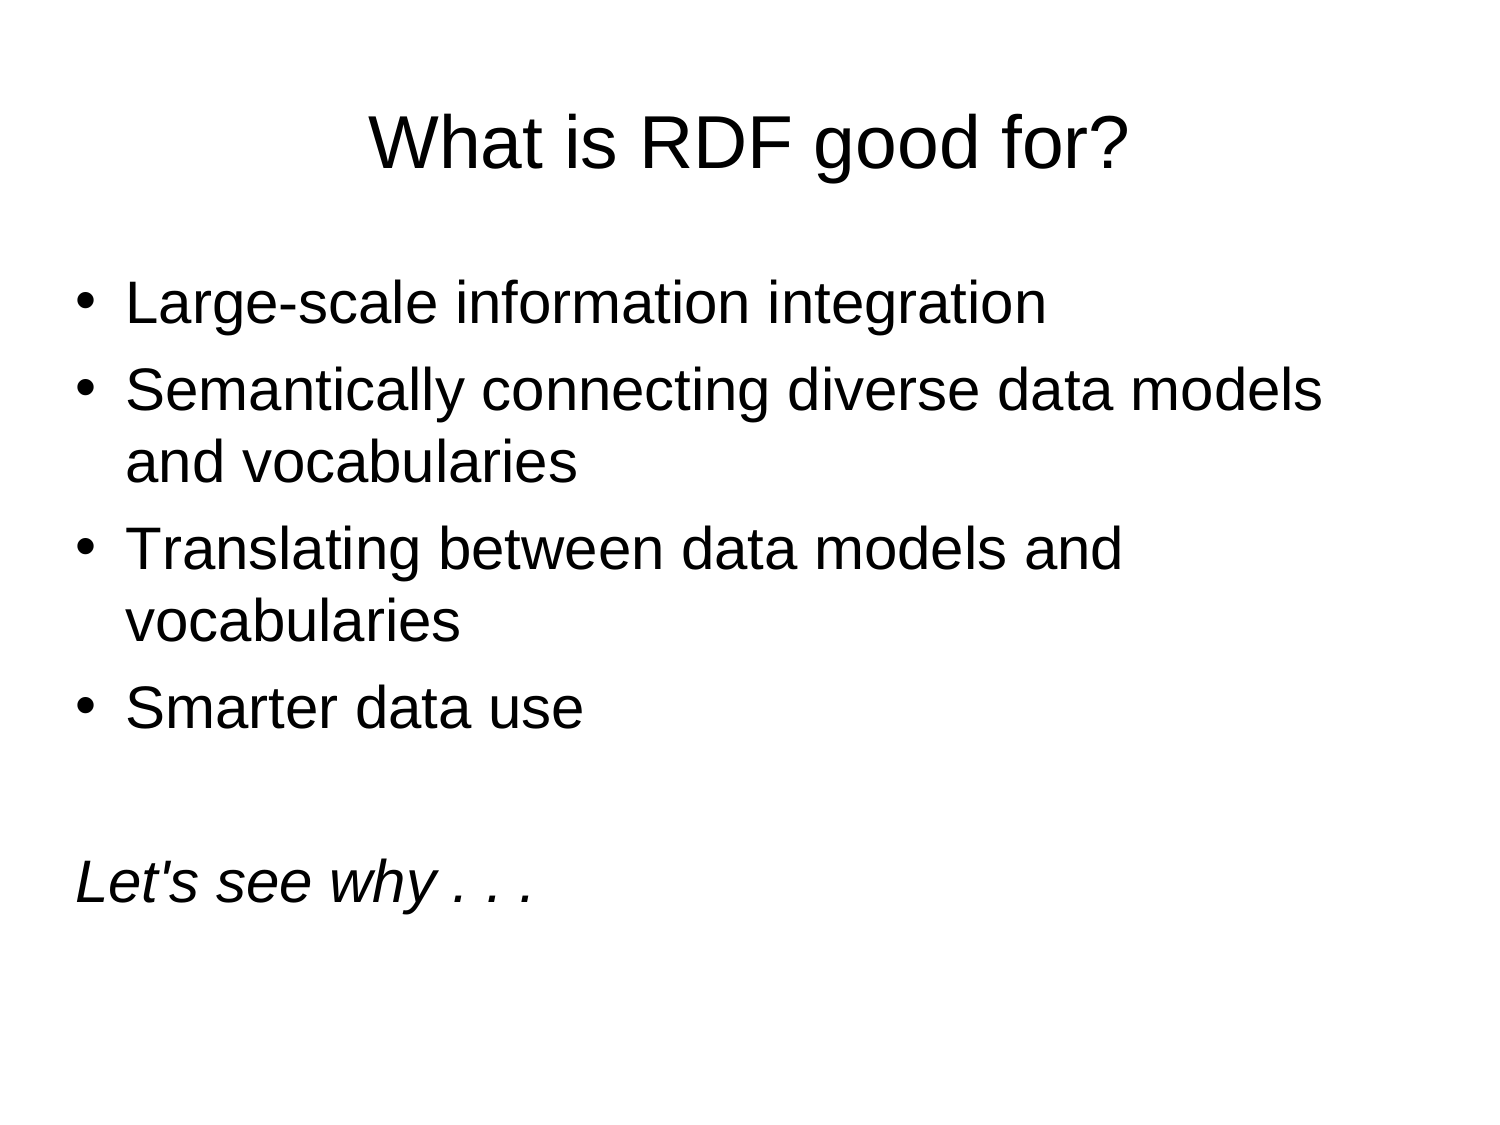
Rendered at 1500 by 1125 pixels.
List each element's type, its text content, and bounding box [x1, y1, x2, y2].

list Large-scale information integration Semantically connecting diverse data models and vocabularies Translating between data models and vocabularies Smarter data use Let's see why . . . [75, 263, 1395, 916]
title What is RDF good for? [75, 44, 1425, 233]
